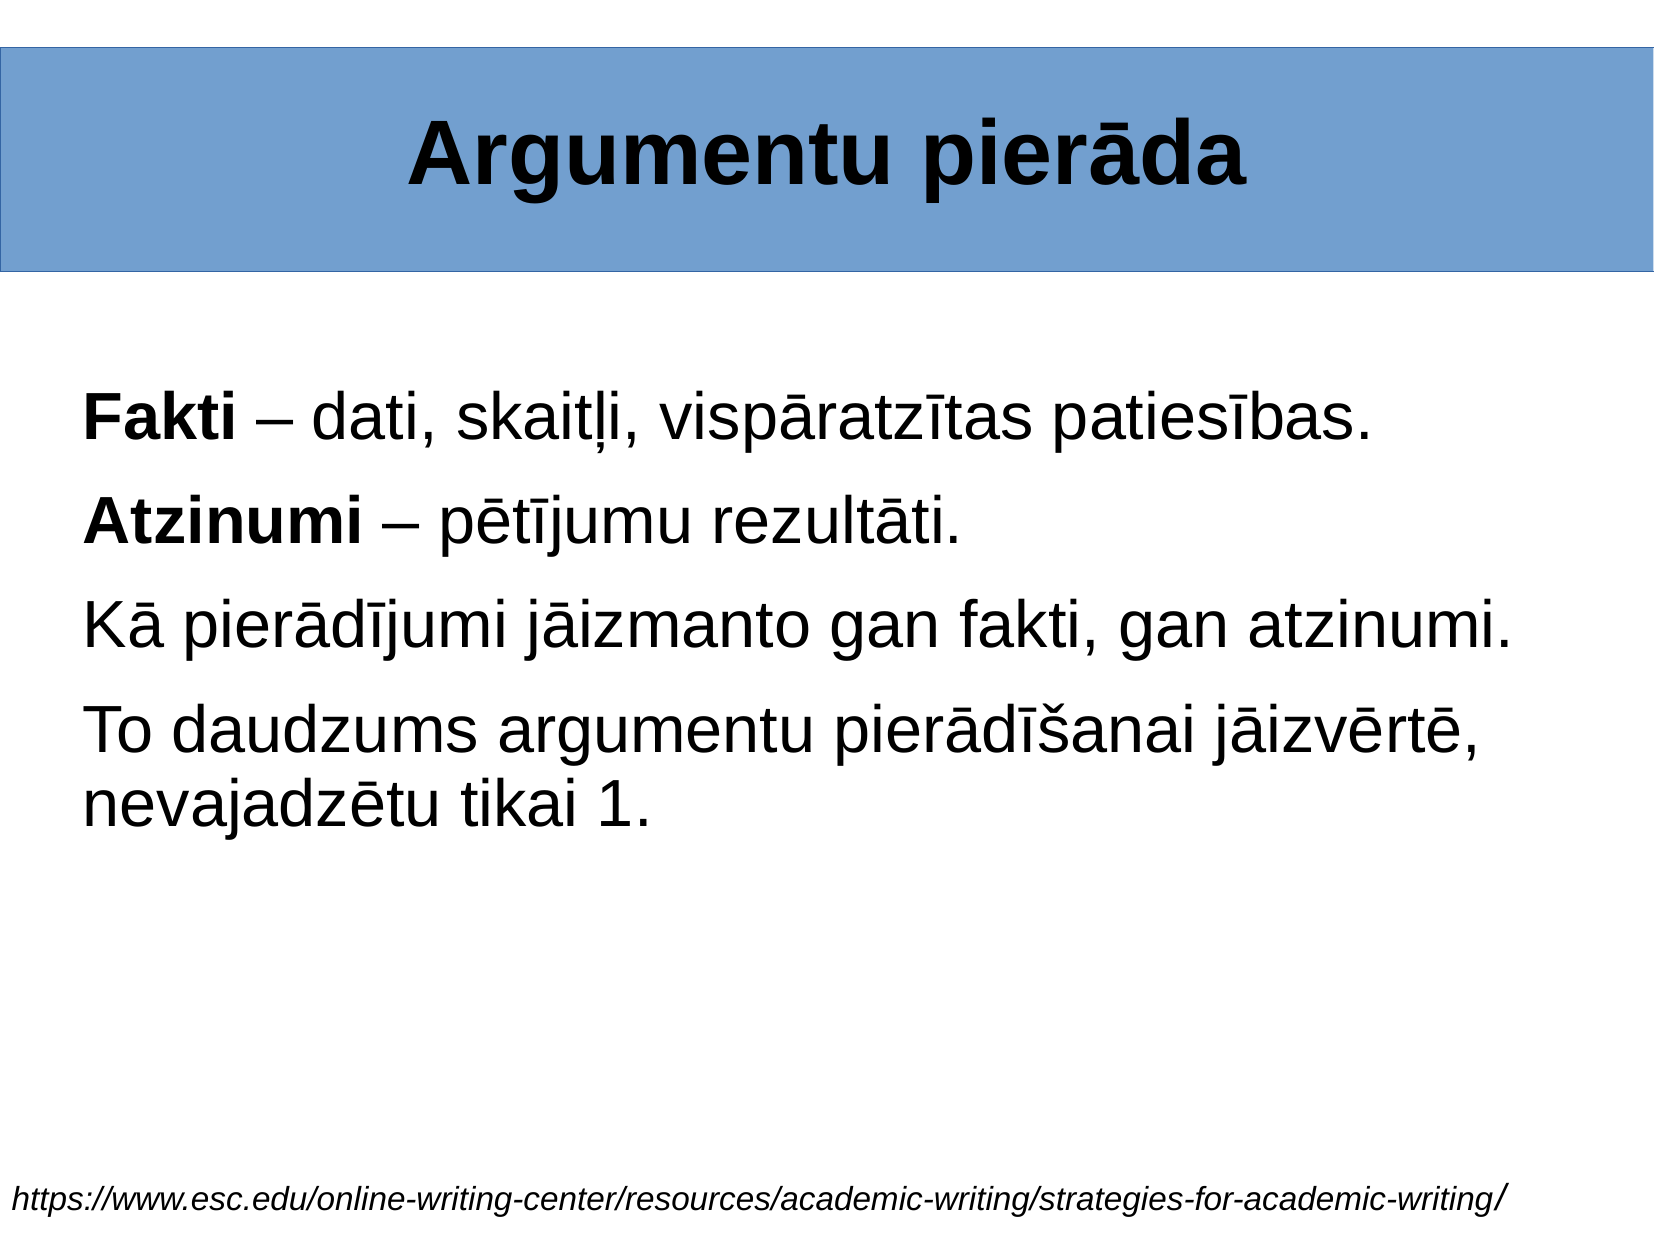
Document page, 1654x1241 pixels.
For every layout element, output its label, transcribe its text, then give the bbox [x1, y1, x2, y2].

list Fakti – dati, skaitļi, vispāratzītas patiesības. Atzinumi – pētījumu rezultāti. Kā pierādījumi jāizmanto gan fakti, gan atzinumi. To daudzums argumentu pierādīšanai jāizvērtē, nevajadzētu tikai 1. [82, 378, 1619, 1099]
title Argumentu pierāda [82, 49, 1571, 257]
text_box [0, 47, 1654, 272]
text_box https://www.esc.edu/online-writing-center/resources/academic-writing/strategies-for-academic-writing/ [0, 1169, 1521, 1227]
